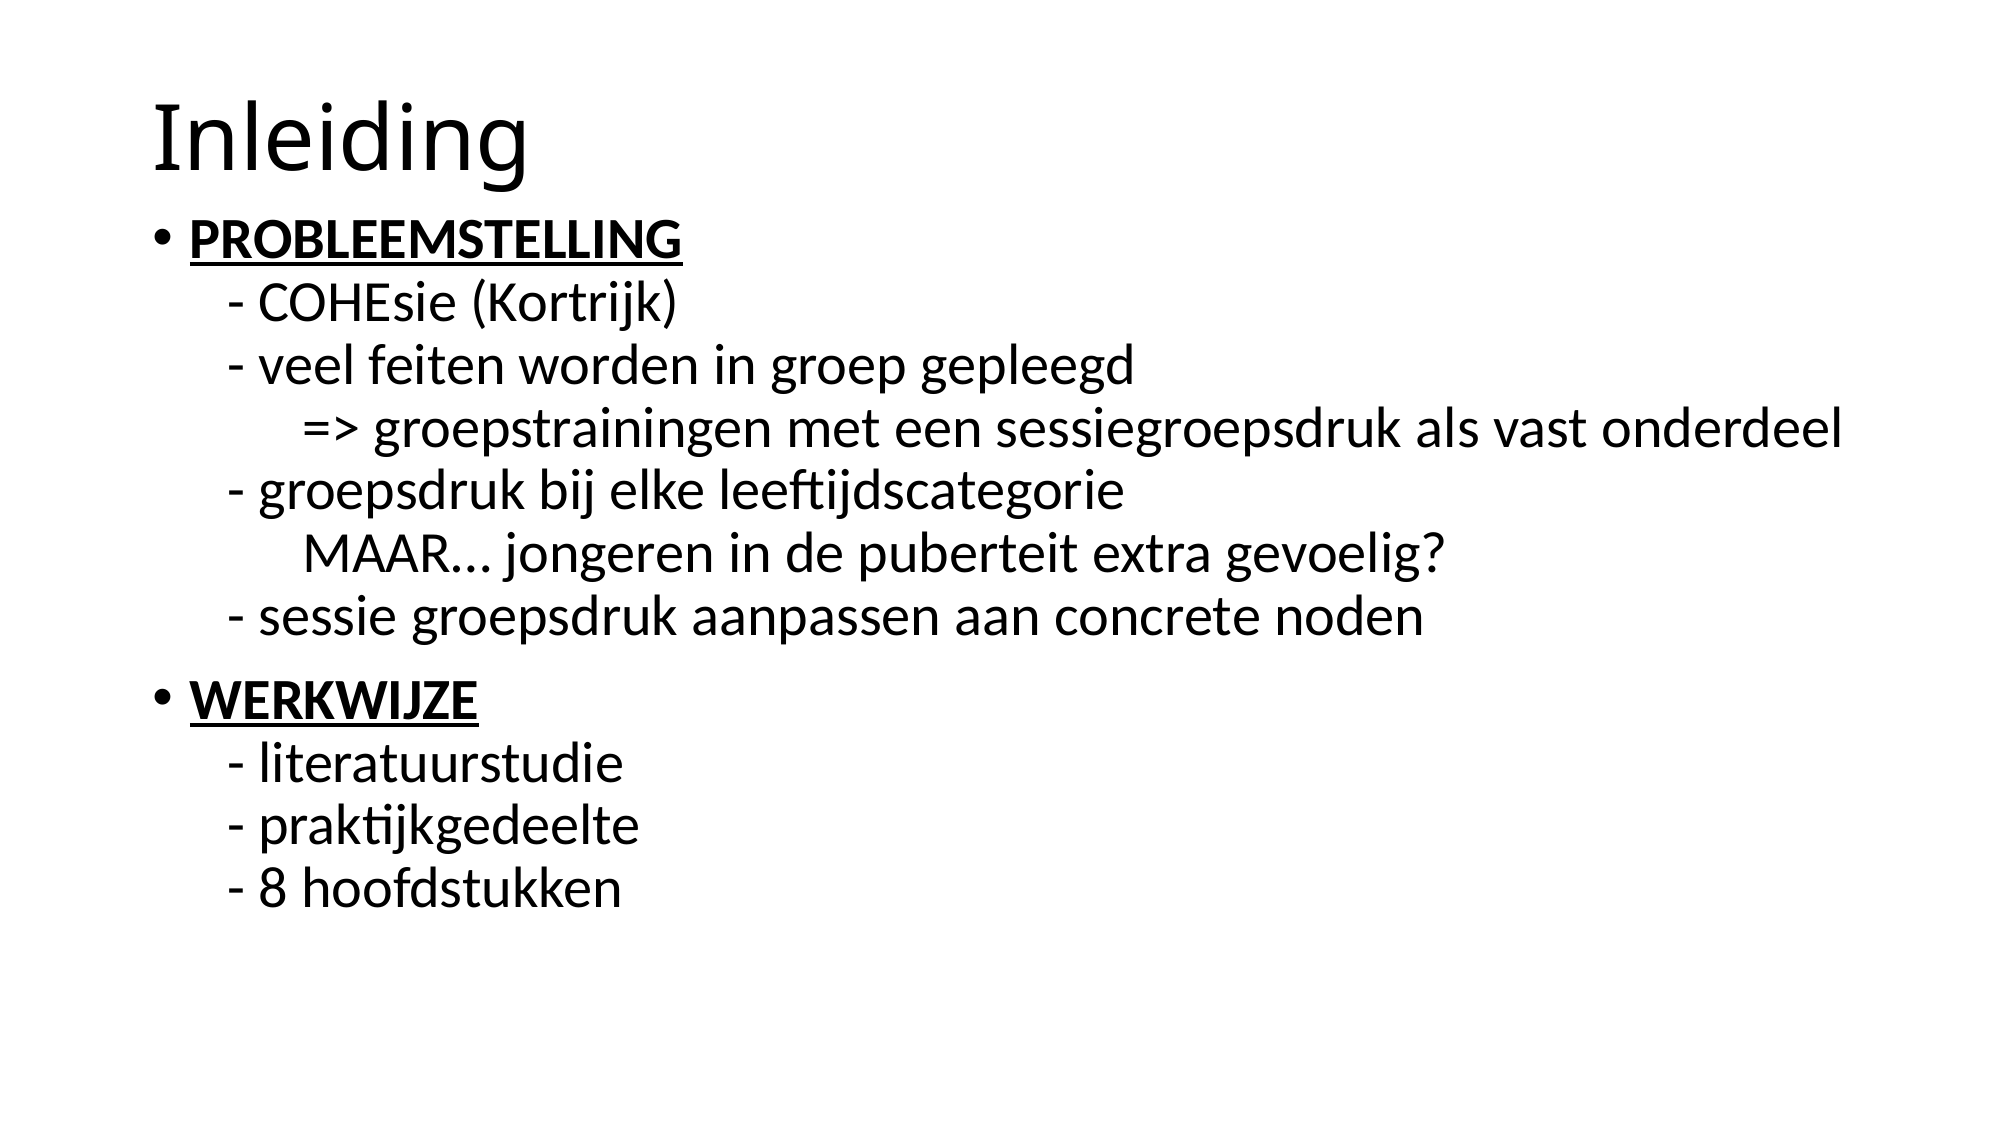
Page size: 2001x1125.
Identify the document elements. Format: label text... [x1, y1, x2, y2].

list PROBLEEMSTELLING - COHEsie (Kortrijk) - veel feiten worden in groep gepleegd => groepstrainingen met een sessiegroepsdruk als vast onderdeel - groepsdruk bij elke leeftijdscategorie MAAR… jongeren in de puberteit extra gevoelig? - sessie groepsdruk aanpassen aan concrete noden WERKWIJZE - literatuurstudie - praktijkgedeelte - 8 hoofdstukken [137, 200, 1863, 1014]
title Inleiding [137, 59, 1863, 200]
